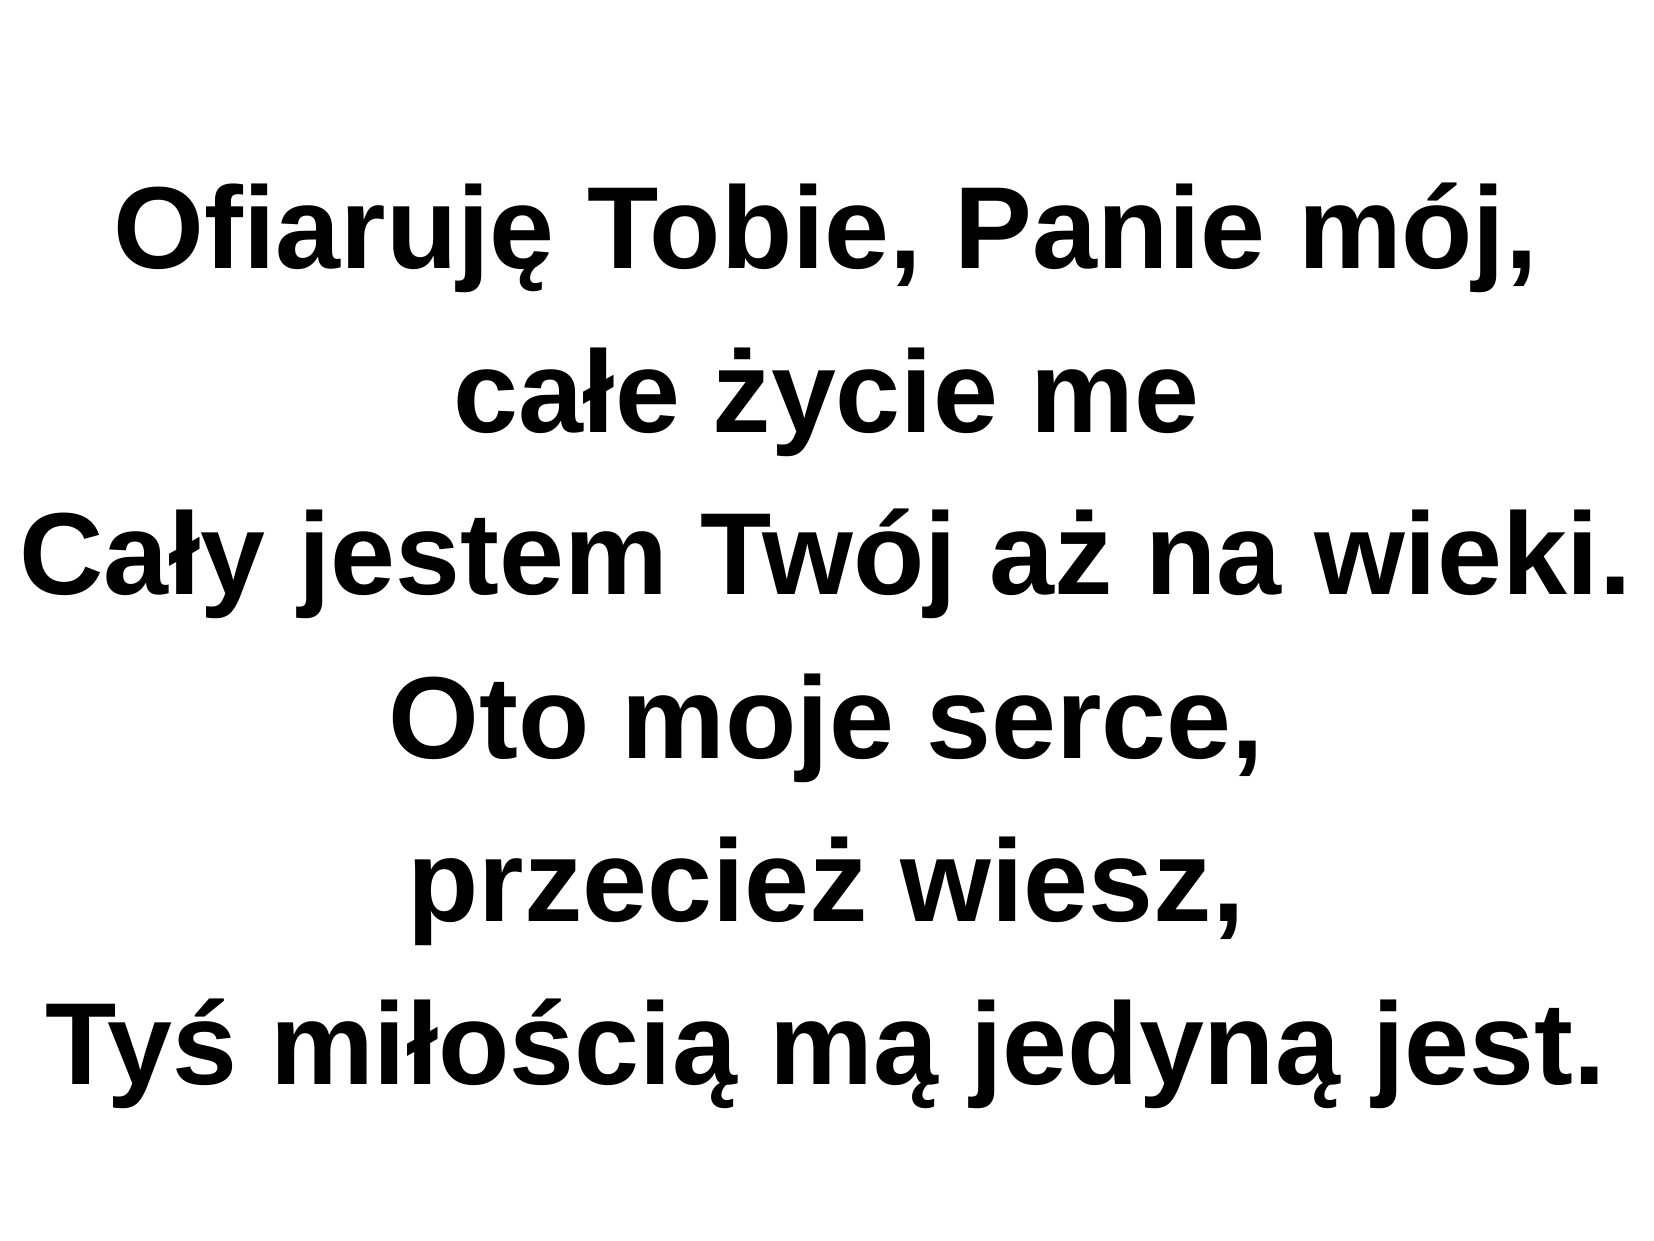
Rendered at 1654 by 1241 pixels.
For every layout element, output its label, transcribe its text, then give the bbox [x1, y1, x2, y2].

subtitle Ofiaruję Tobie, Panie mój, całe życie me Cały jestem Twój aż na wieki. Oto moje serce, przecież wiesz, Tyś miłością mą jedyną jest. [0, 0, 1654, 1240]
